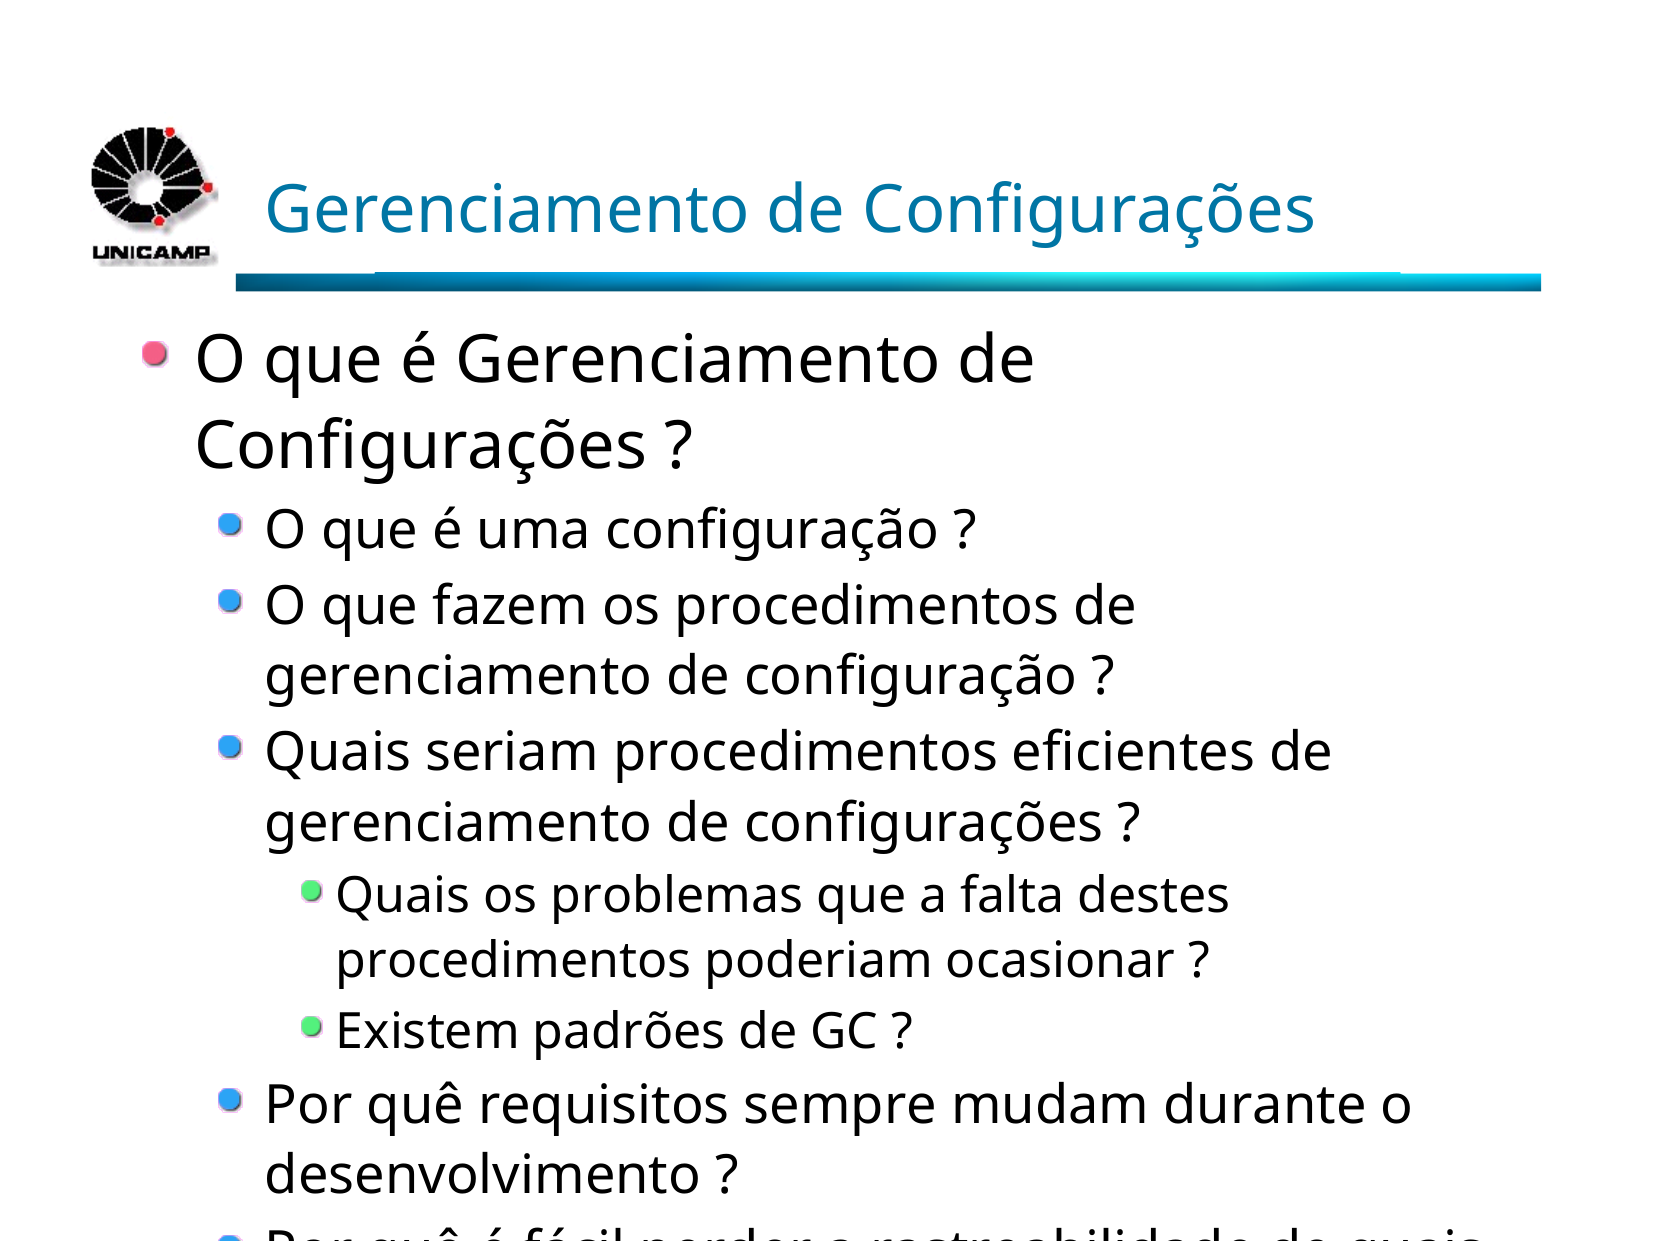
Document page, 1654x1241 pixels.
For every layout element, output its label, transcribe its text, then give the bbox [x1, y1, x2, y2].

picture [217, 1234, 244, 1241]
picture [125, 272, 1654, 295]
list O que é Gerenciamento de Configurações ? O que é uma configuração ? O que fazem os procedimentos de gerenciamento de configuração ? Quais seriam procedimentos eficientes de gerenciamento de configurações ? Quais os problemas que a falta destes procedimentos poderiam ocasionar ? Existem padrões de GC ? Por quê requisitos sempre mudam durante o desenvolvimento ? Por quê é fácil perder a rastreabilidade de quais mudanças foram incorporadas ? [123, 313, 1536, 1168]
title Gerenciamento de Configurações [264, 42, 1534, 250]
